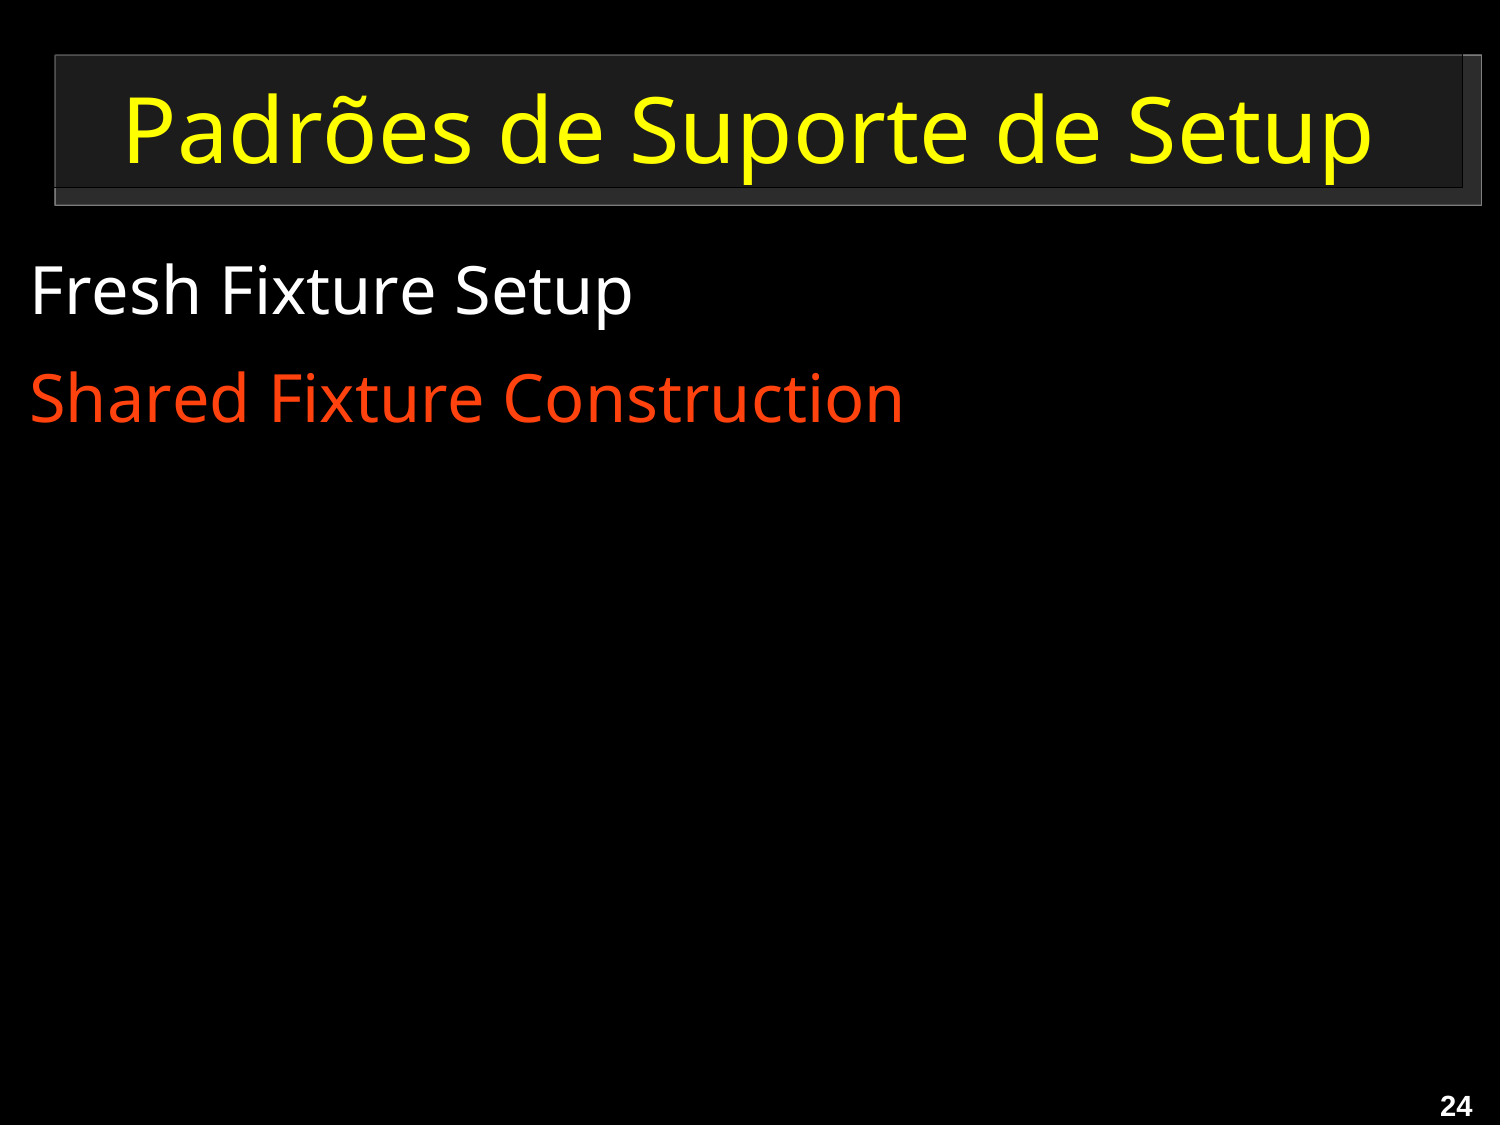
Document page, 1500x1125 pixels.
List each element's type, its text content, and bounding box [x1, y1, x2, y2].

title Padrões de Suporte de Setup [29, 38, 1469, 218]
list Fresh Fixture Setup Shared Fixture Construction [29, 243, 1469, 1072]
